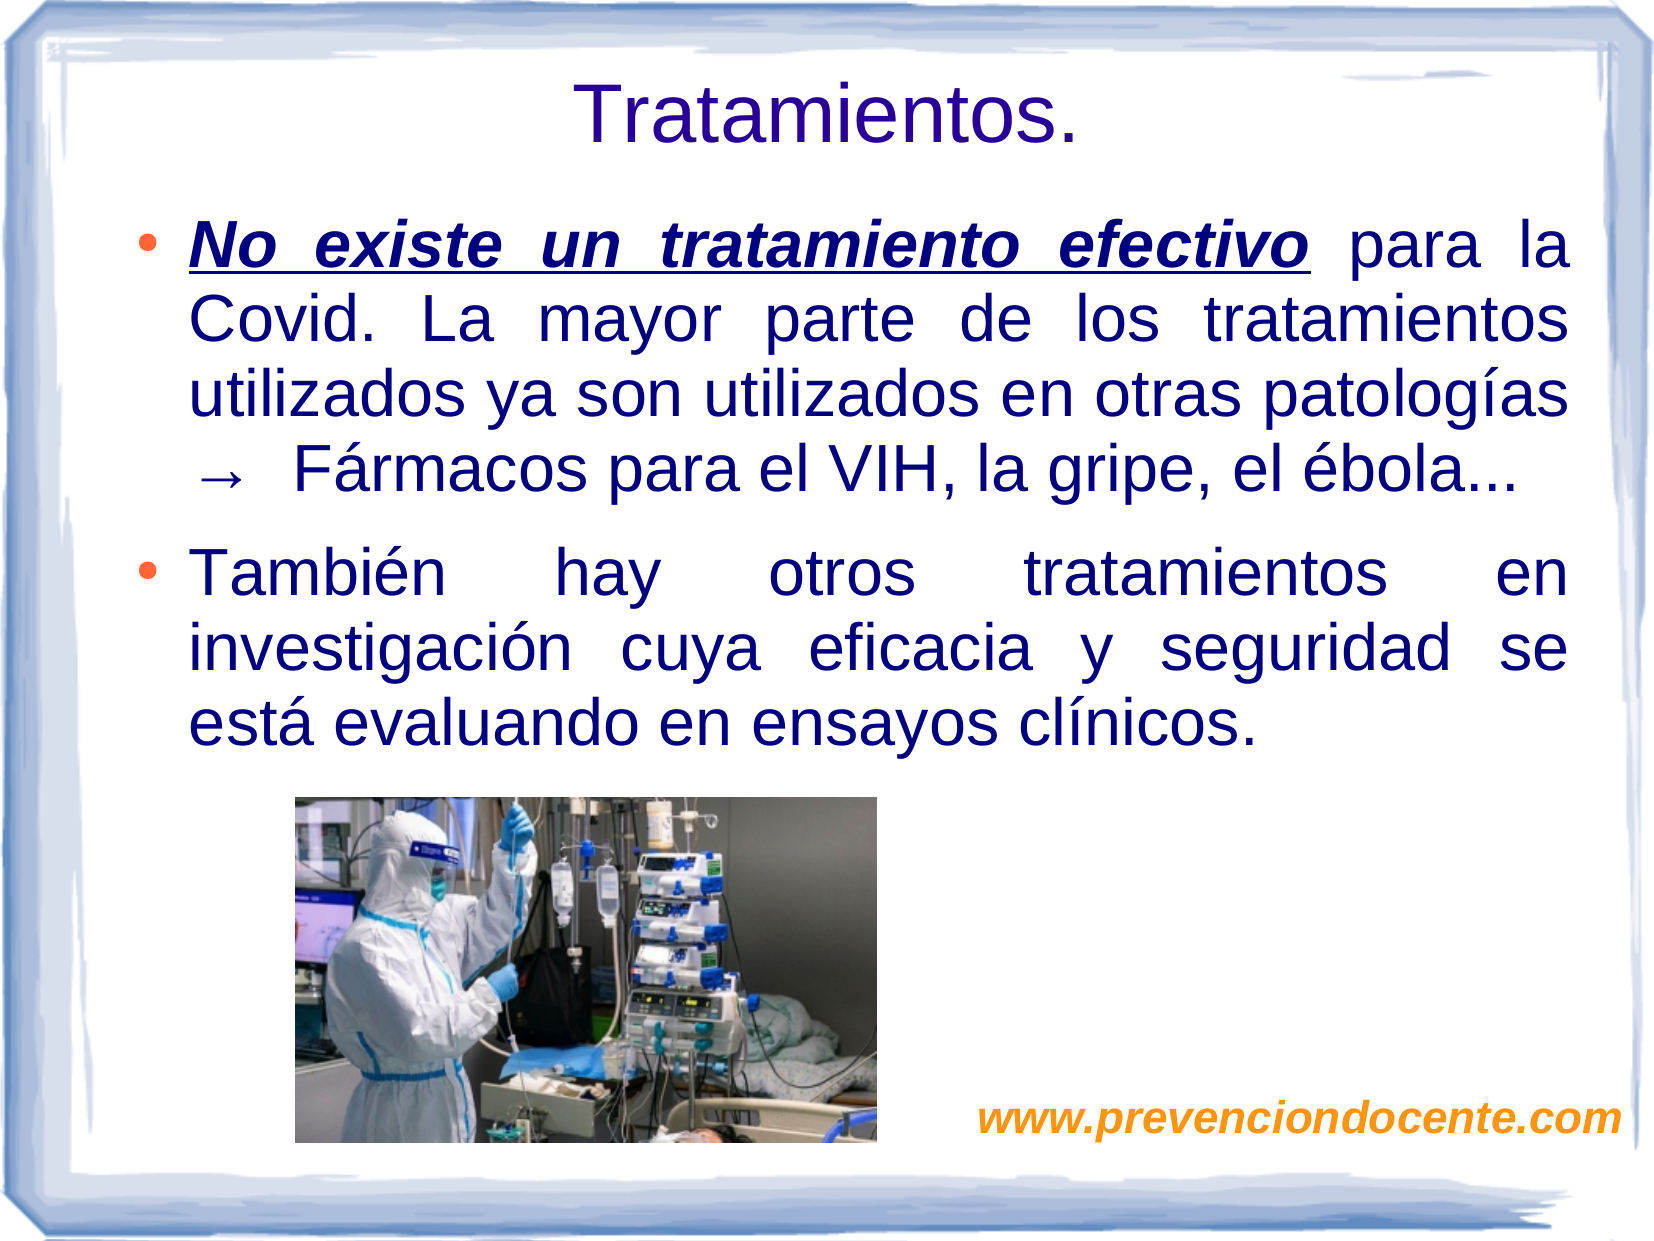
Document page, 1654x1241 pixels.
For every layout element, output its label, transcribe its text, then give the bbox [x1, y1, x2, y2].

text_box www.prevenciondocente.com [906, 1092, 1625, 1145]
picture [0, 0, 1654, 1241]
list No existe un tratamiento efectivo para la Covid. La mayor parte de los tratamientos utilizados ya son utilizados en otras patologías → Fármacos para el VIH, la gripe, el ébola... También hay otros tratamientos en investigación cuya eficacia y seguridad se está evaluando en ensayos clínicos. [118, 206, 1571, 1152]
title Tratamientos. [82, 49, 1571, 178]
